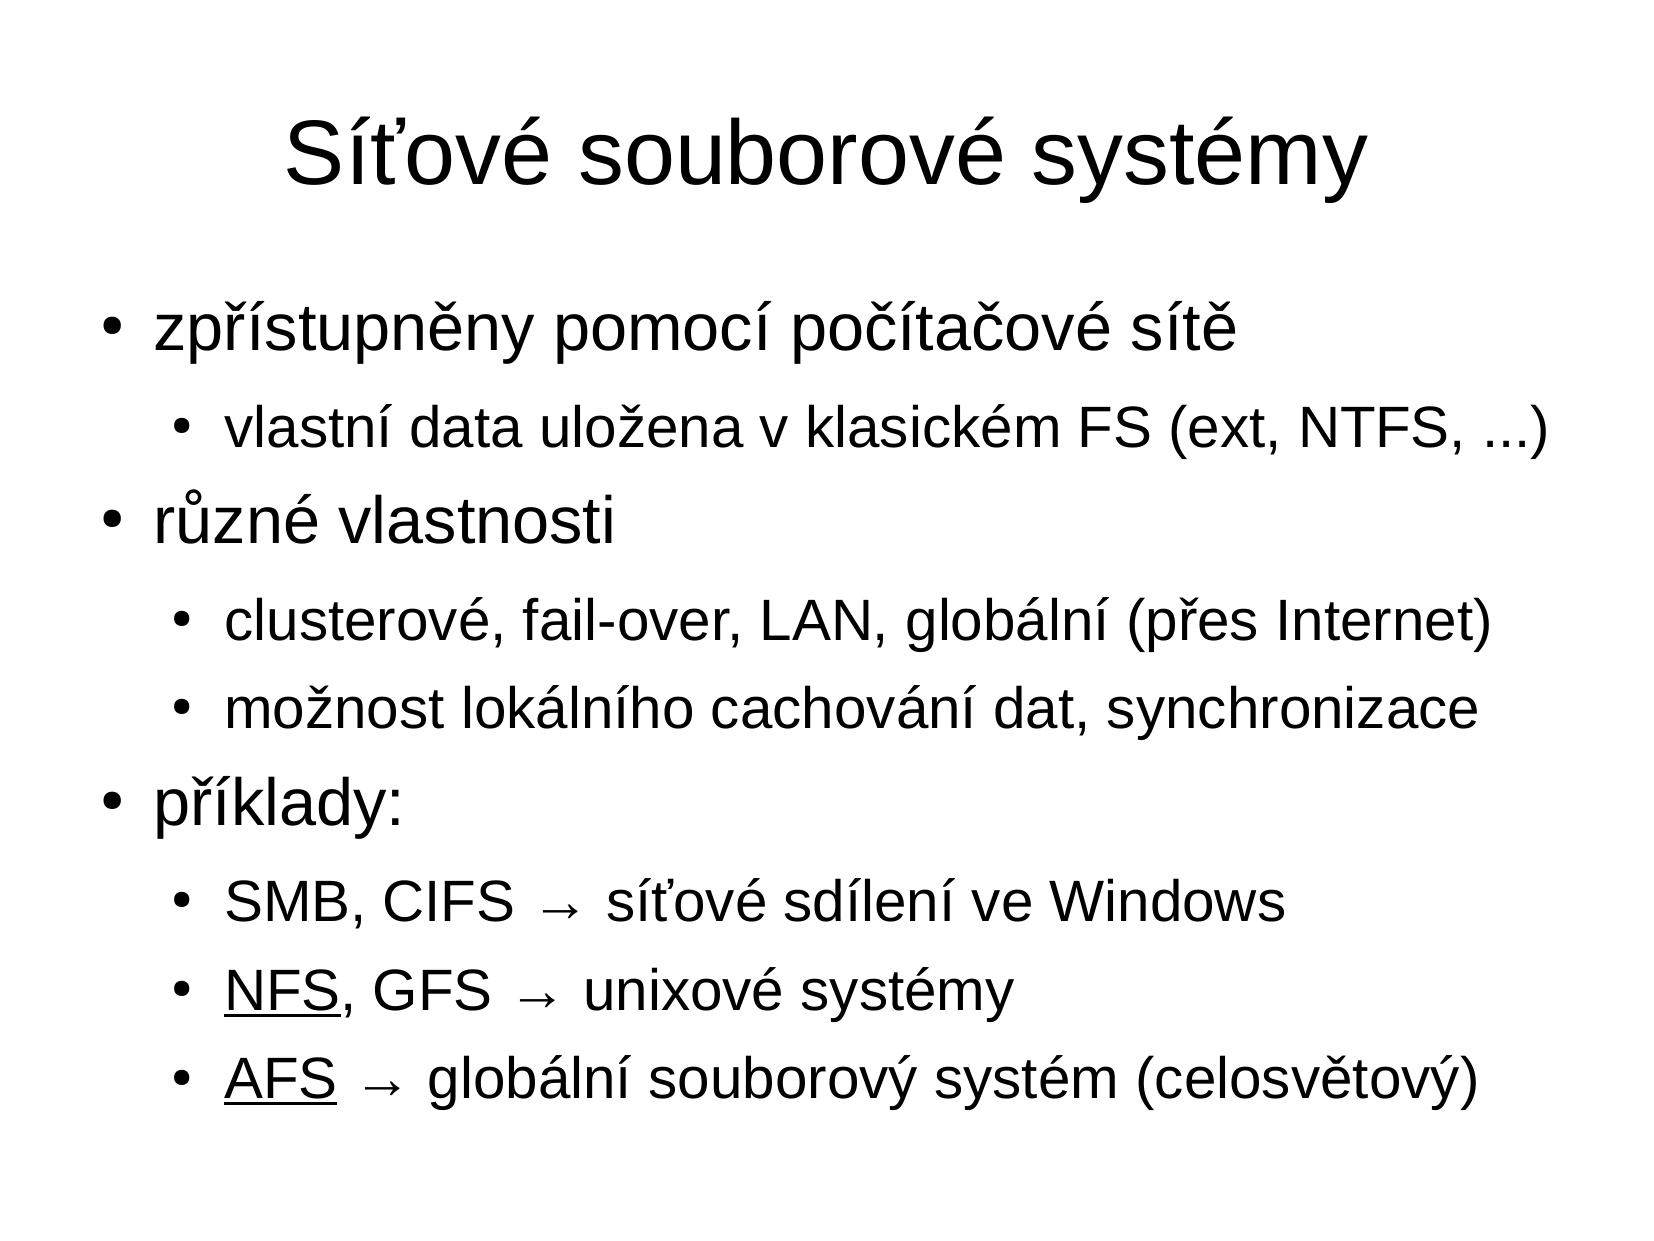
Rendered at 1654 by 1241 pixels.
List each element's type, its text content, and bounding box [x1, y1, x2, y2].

title Síťové souborové systémy [82, 56, 1571, 250]
list zpřístupněny pomocí počítačové sítě vlastní data uložena v klasickém FS (ext, NTFS, ...) různé vlastnosti clusterové, fail-over, LAN, globální (přes Internet) možnost lokálního cachování dat, synchronizace příklady: SMB, CIFS → síťové sdílení ve Windows NFS, GFS → unixové systémy AFS → globální souborový systém (celosvětový) [82, 290, 1571, 1112]
